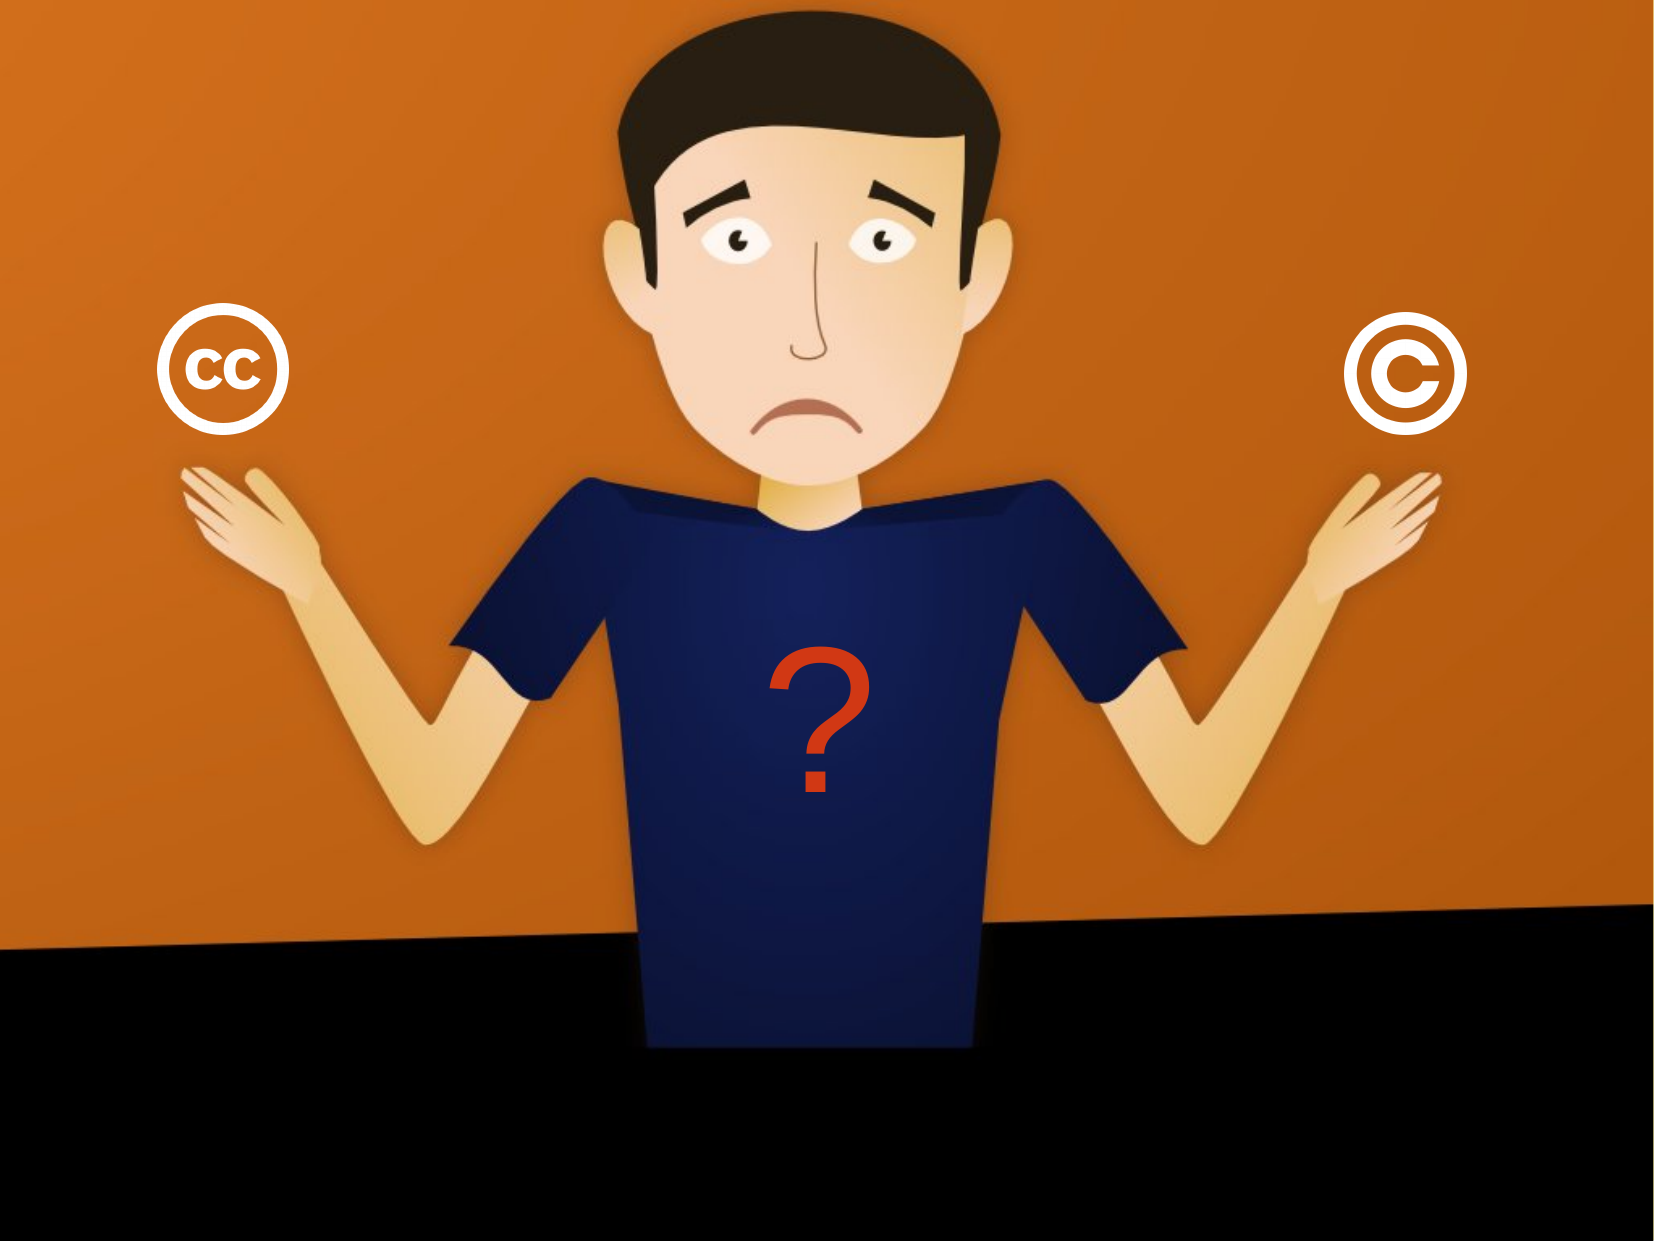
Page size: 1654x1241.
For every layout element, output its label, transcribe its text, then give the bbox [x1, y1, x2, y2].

picture [0, 0, 1654, 1241]
text_box ? [746, 607, 893, 855]
